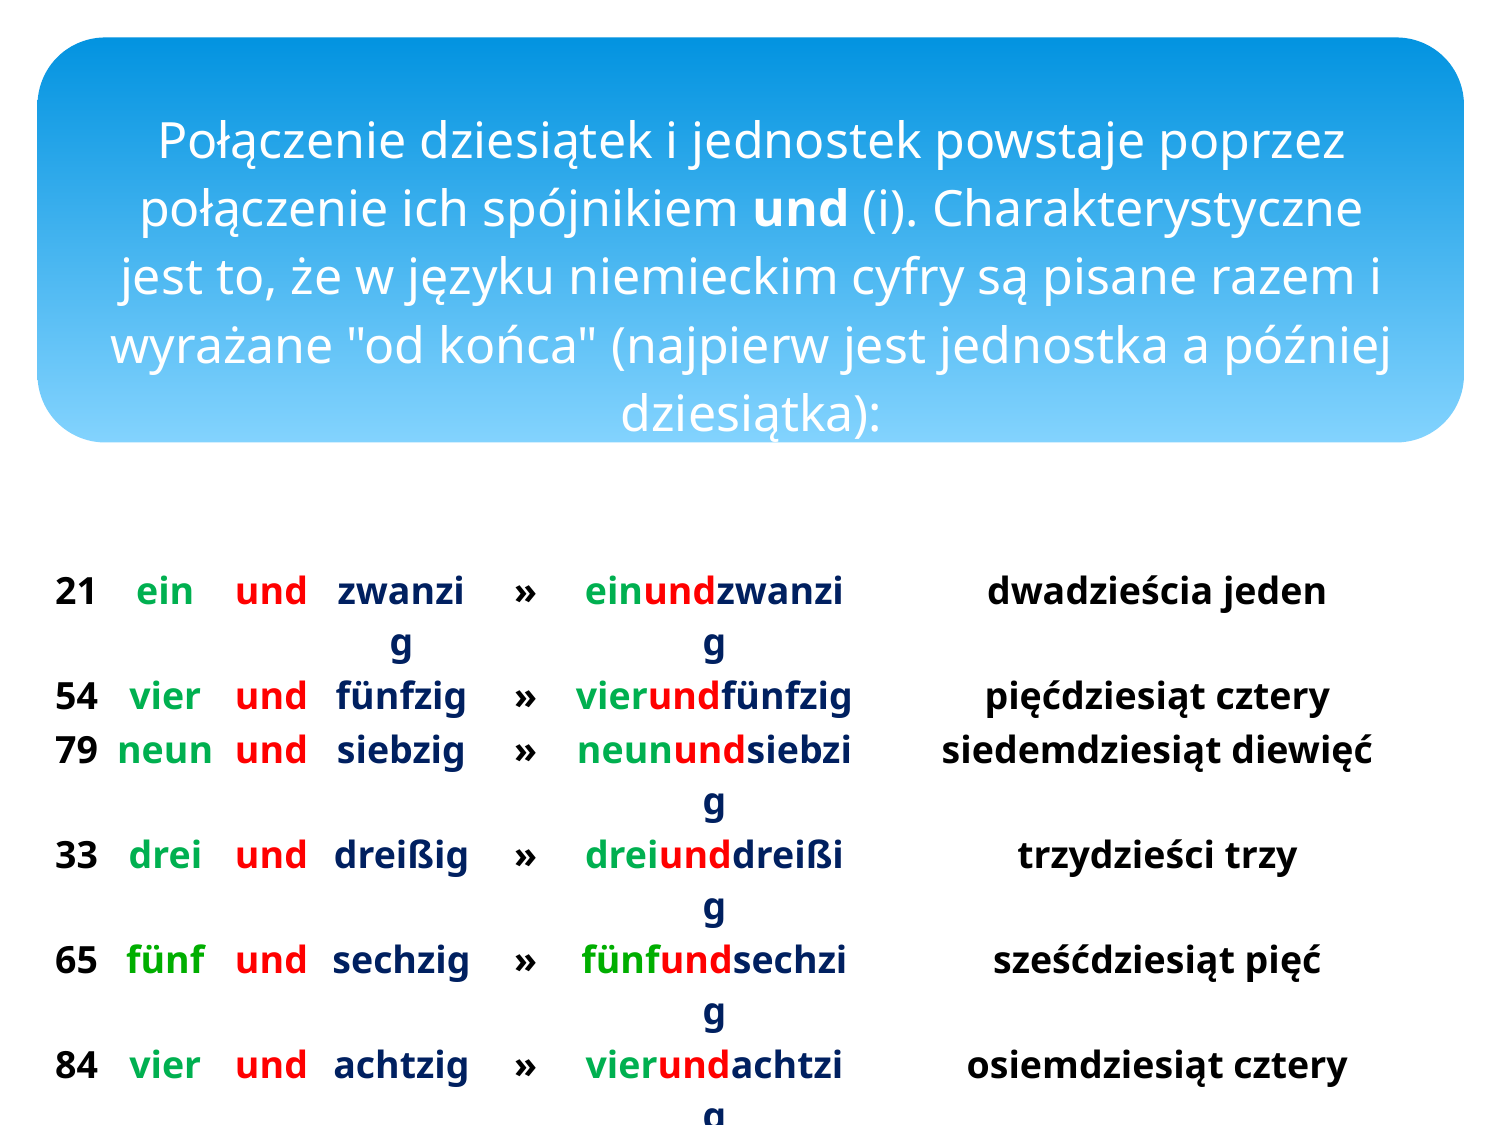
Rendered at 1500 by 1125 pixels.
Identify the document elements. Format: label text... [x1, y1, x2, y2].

table_cell » [478, 1037, 573, 1125]
table_cell sześćdziesiąt pięć [856, 932, 1459, 1037]
table_cell 79 [41, 722, 112, 827]
table_cell vierundachtzig [573, 1037, 856, 1125]
table_cell siedemdziesiąt diewięć [856, 722, 1459, 827]
table_header [325, 515, 478, 563]
table_cell und [218, 563, 325, 668]
table_cell neun [112, 722, 218, 827]
table_cell 54 [41, 668, 112, 722]
table_cell 84 [41, 1037, 112, 1125]
table_cell » [478, 668, 573, 722]
table_cell osiemdziesiąt cztery [856, 1037, 1459, 1125]
table_cell sechzig [325, 932, 478, 1037]
table_cell achtzig [325, 1037, 478, 1125]
table_cell dwadzieścia jeden [856, 563, 1459, 668]
table_cell vier [112, 1037, 218, 1125]
table_header [573, 515, 856, 563]
table_cell 33 [41, 827, 112, 932]
table_cell und [218, 722, 325, 827]
table_cell fünf [112, 932, 218, 1037]
table_cell » [478, 932, 573, 1037]
table_cell und [218, 932, 325, 1037]
table_cell vier [112, 668, 218, 722]
table_cell dreiunddreißig [573, 827, 856, 932]
table_cell neunundsiebzig [573, 722, 856, 827]
table_header [41, 515, 112, 563]
table_cell 21 [41, 563, 112, 668]
table_cell zwanzig [325, 563, 478, 668]
title Połączenie dziesiątek i jednostek powstaje poprzez połączenie ich spójnikiem und (i). Charakterystyczne jest to, że w języku niemieckim cyfry są pisane razem i wyrażane "od końca" (najpierw jest jednostka a później dziesiątka): [76, 90, 1427, 296]
table_cell und [218, 1037, 325, 1125]
table_cell drei [112, 827, 218, 932]
table_cell » [478, 722, 573, 827]
table_cell » [478, 827, 573, 932]
table_cell trzydzieści trzy [856, 827, 1459, 932]
table_cell einundzwanzig [573, 563, 856, 668]
table_cell und [218, 827, 325, 932]
table_header [856, 515, 1459, 563]
table_cell fünfzig [325, 668, 478, 722]
table_cell 65 [41, 932, 112, 1037]
table_cell » [478, 563, 573, 668]
table_cell und [218, 668, 325, 722]
table_cell siebzig [325, 722, 478, 827]
table_header [112, 515, 218, 563]
table_cell vierundfünfzig [573, 668, 856, 722]
table_cell fünfundsechzig [573, 932, 856, 1037]
table_cell ein [112, 563, 218, 668]
table_cell dreißig [325, 827, 478, 932]
table_header [478, 515, 573, 563]
table_cell pięćdziesiąt cztery [856, 668, 1459, 722]
table_header [218, 515, 325, 563]
